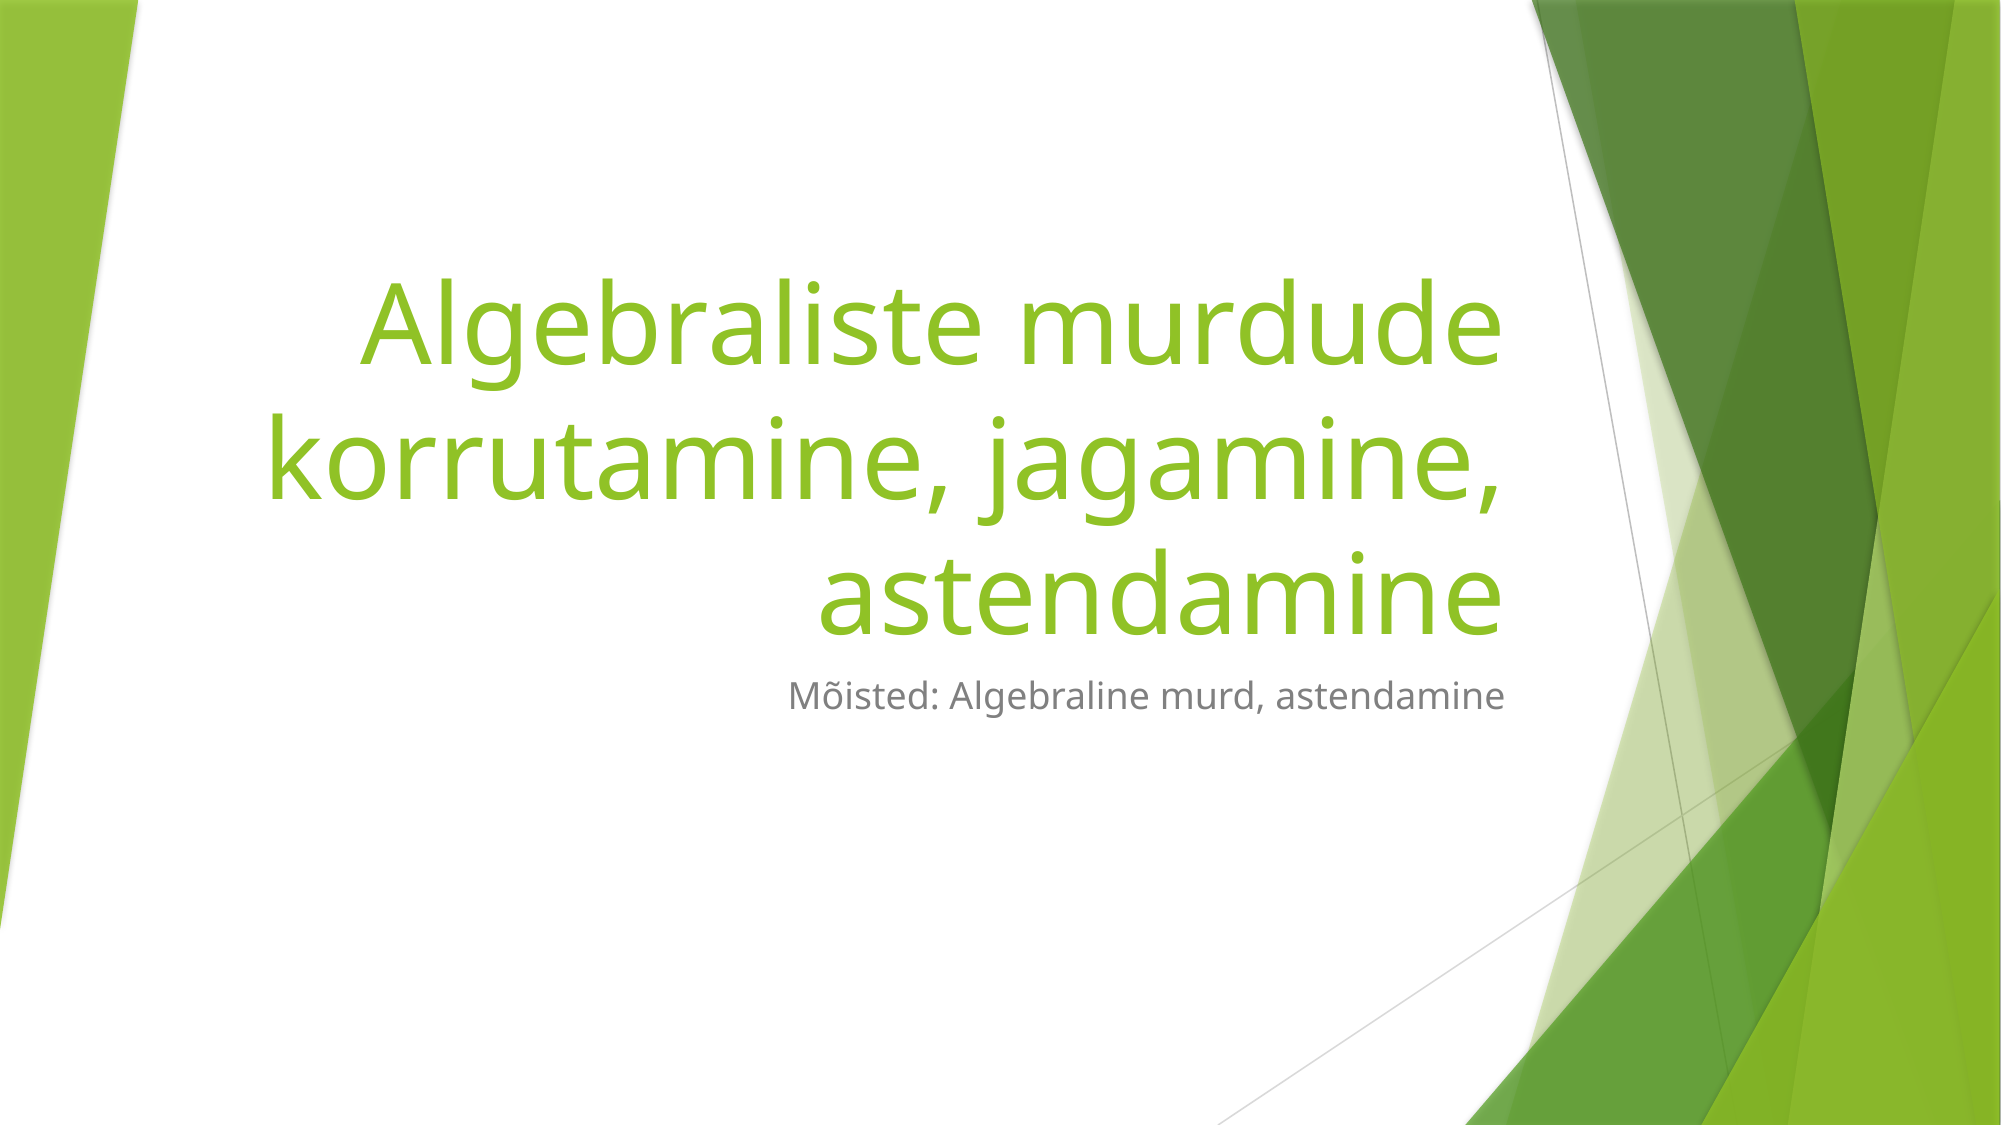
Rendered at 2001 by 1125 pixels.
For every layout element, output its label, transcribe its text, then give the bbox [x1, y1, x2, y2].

title Algebraliste murdude korrutamine, jagamine, astendamine [247, 394, 1522, 664]
subtitle Mõisted: Algebraline murd, astendamine [247, 664, 1522, 845]
